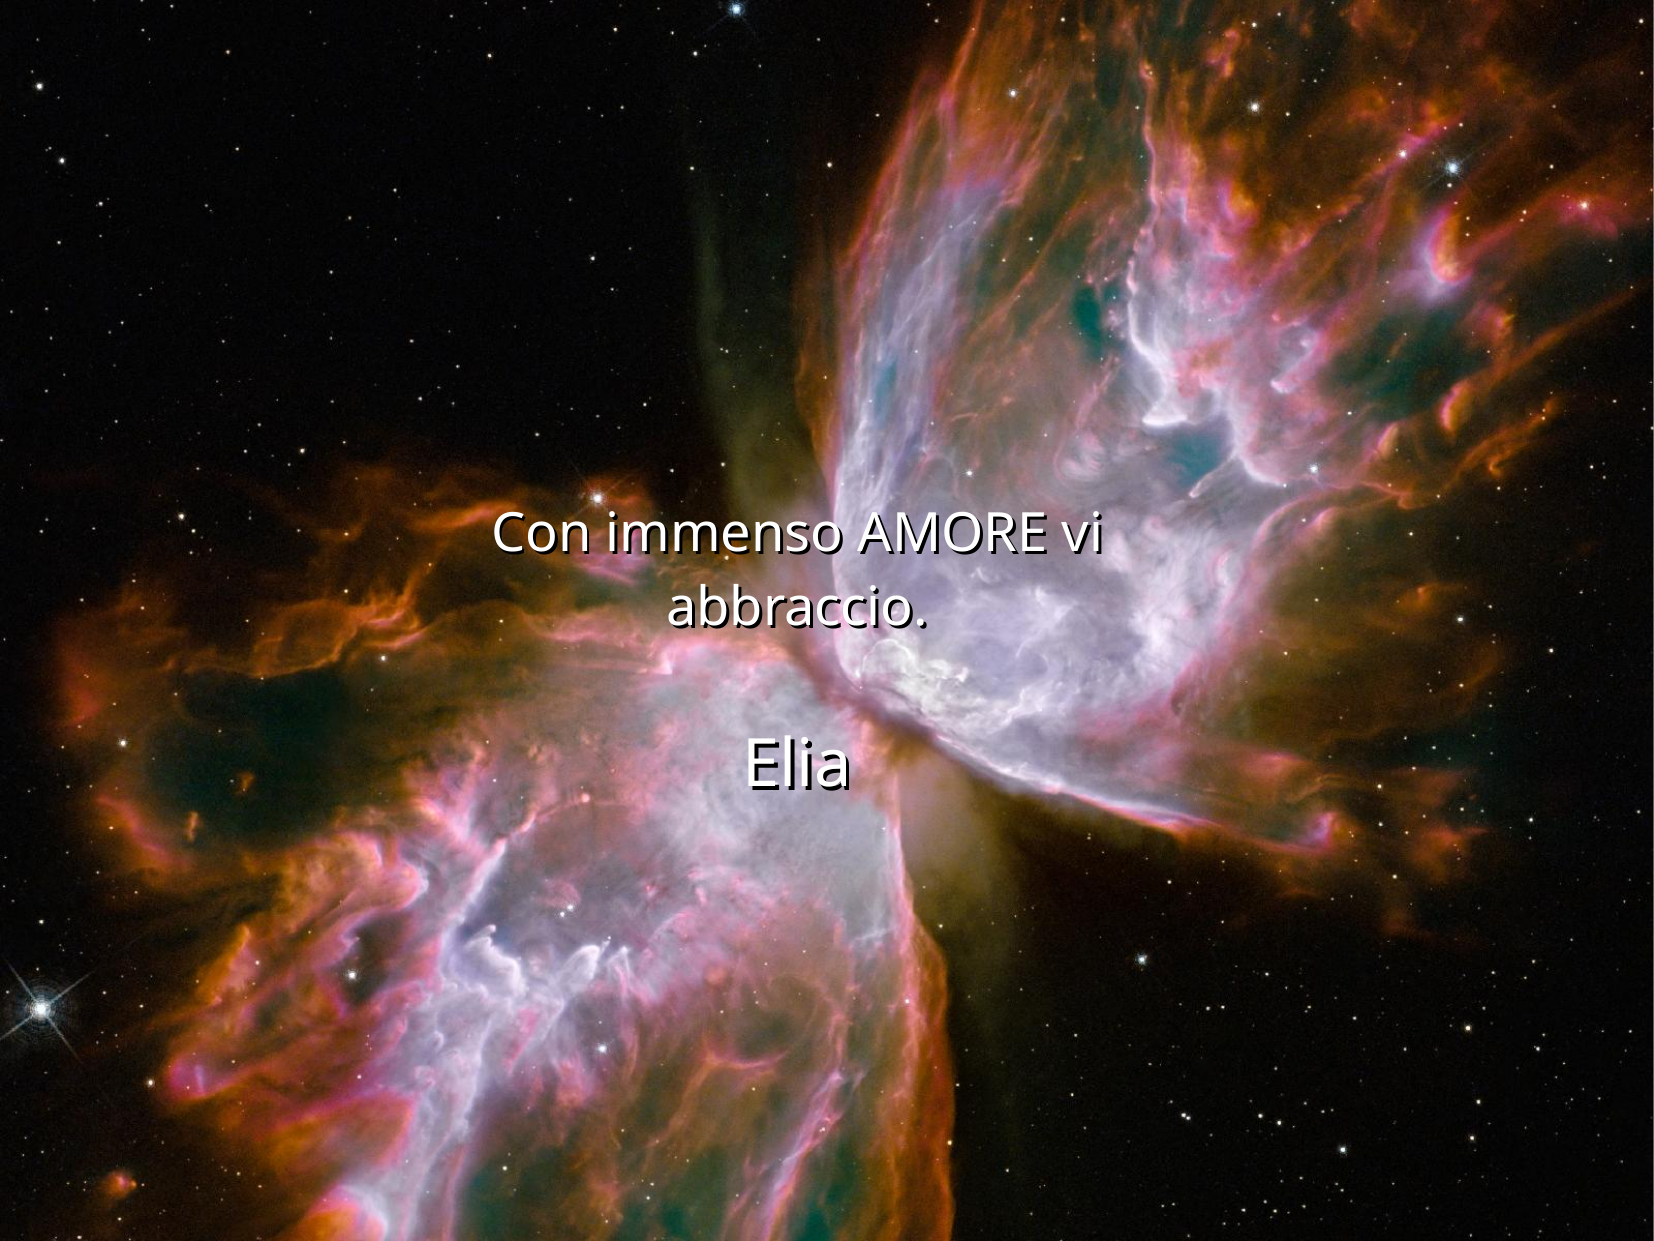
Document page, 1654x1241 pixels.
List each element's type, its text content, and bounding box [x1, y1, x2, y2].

title Con immenso AMORE vi abbraccio. Elia [383, 502, 1211, 798]
picture [0, 0, 1654, 1241]
